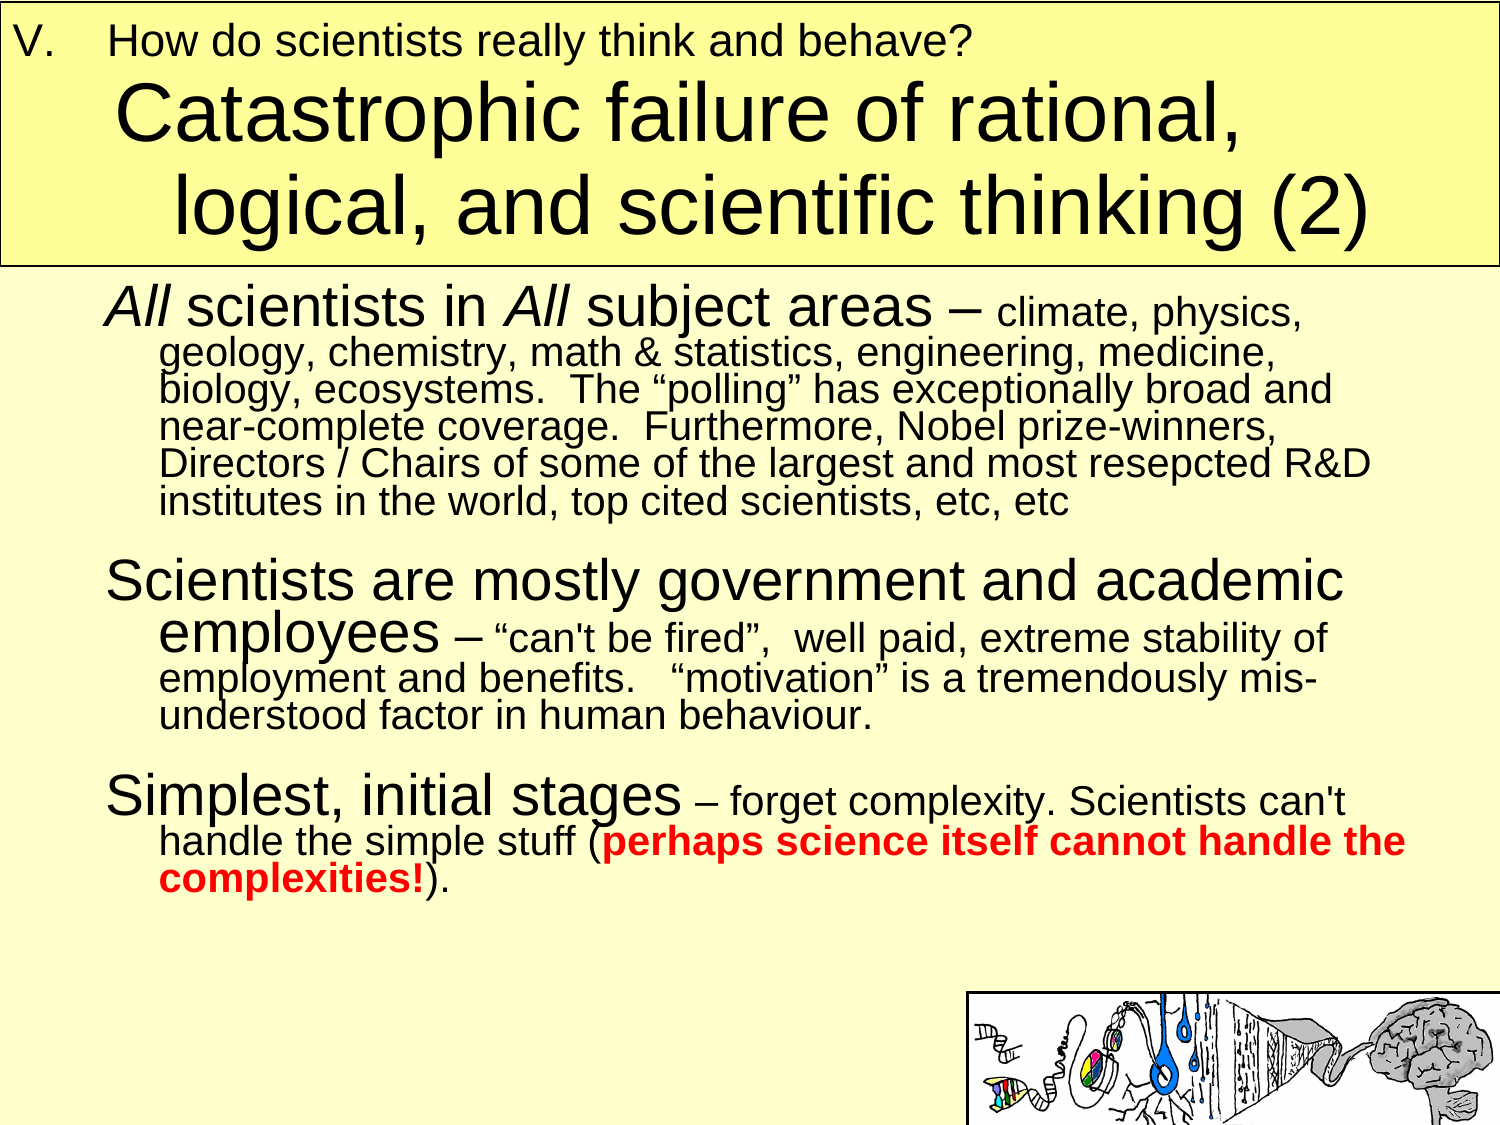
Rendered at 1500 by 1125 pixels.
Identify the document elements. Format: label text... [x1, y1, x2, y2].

title V. How do scientists really think and behave? Catastrophic failure of rational, logical, and scientific thinking (2) [0, 2, 1500, 266]
list All scientists in All subject areas – climate, physics, geology, chemistry, math & statistics, engineering, medicine, biology, ecosystems. The “polling” has exceptionally broad and near-complete coverage. Furthermore, Nobel prize-winners, Directors / Chairs of some of the largest and most resepcted R&D institutes in the world, top cited scientists, etc, etc Scientists are mostly government and academic employees – “can't be fired”, well paid, extreme stability of employment and benefits. “motivation” is a tremendously mis-understood factor in human behaviour. Simplest, initial stages – forget complexity. Scientists can't handle the simple stuff (perhaps science itself cannot handle the complexities!). [88, 284, 1418, 1093]
picture [969, 994, 1500, 1125]
